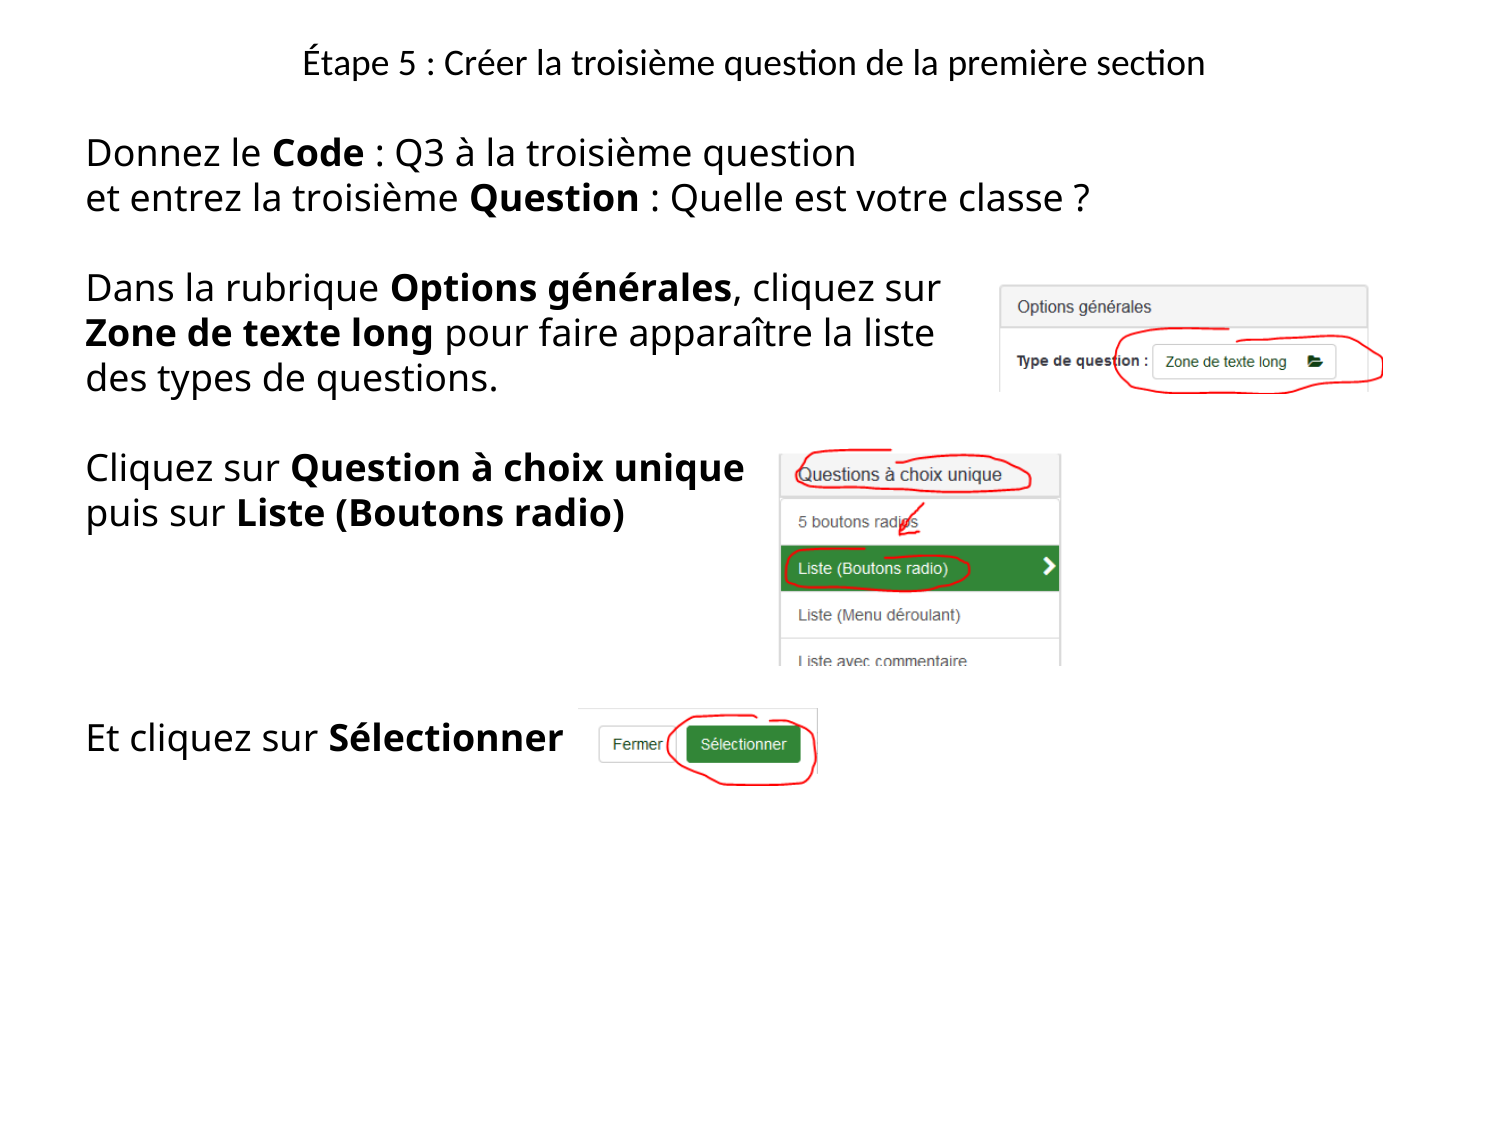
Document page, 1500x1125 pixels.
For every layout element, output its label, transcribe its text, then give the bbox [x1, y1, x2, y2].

picture [578, 708, 818, 786]
picture [772, 448, 1075, 666]
text_box Étape 5 : Créer la troisième question de la première section [40, 30, 1470, 91]
text_box Donnez le Code : Q3 à la troisième question et entrez la troisième Question : Quelle est votre classe ? Dans la rubrique Options générales, cliquez sur Zone de texte long pour faire apparaître la liste des types de questions. Cliquez sur Question à choix unique puis sur Liste (Boutons radio) Et cliquez sur Sélectionner [70, 121, 1383, 813]
picture [992, 271, 1383, 394]
